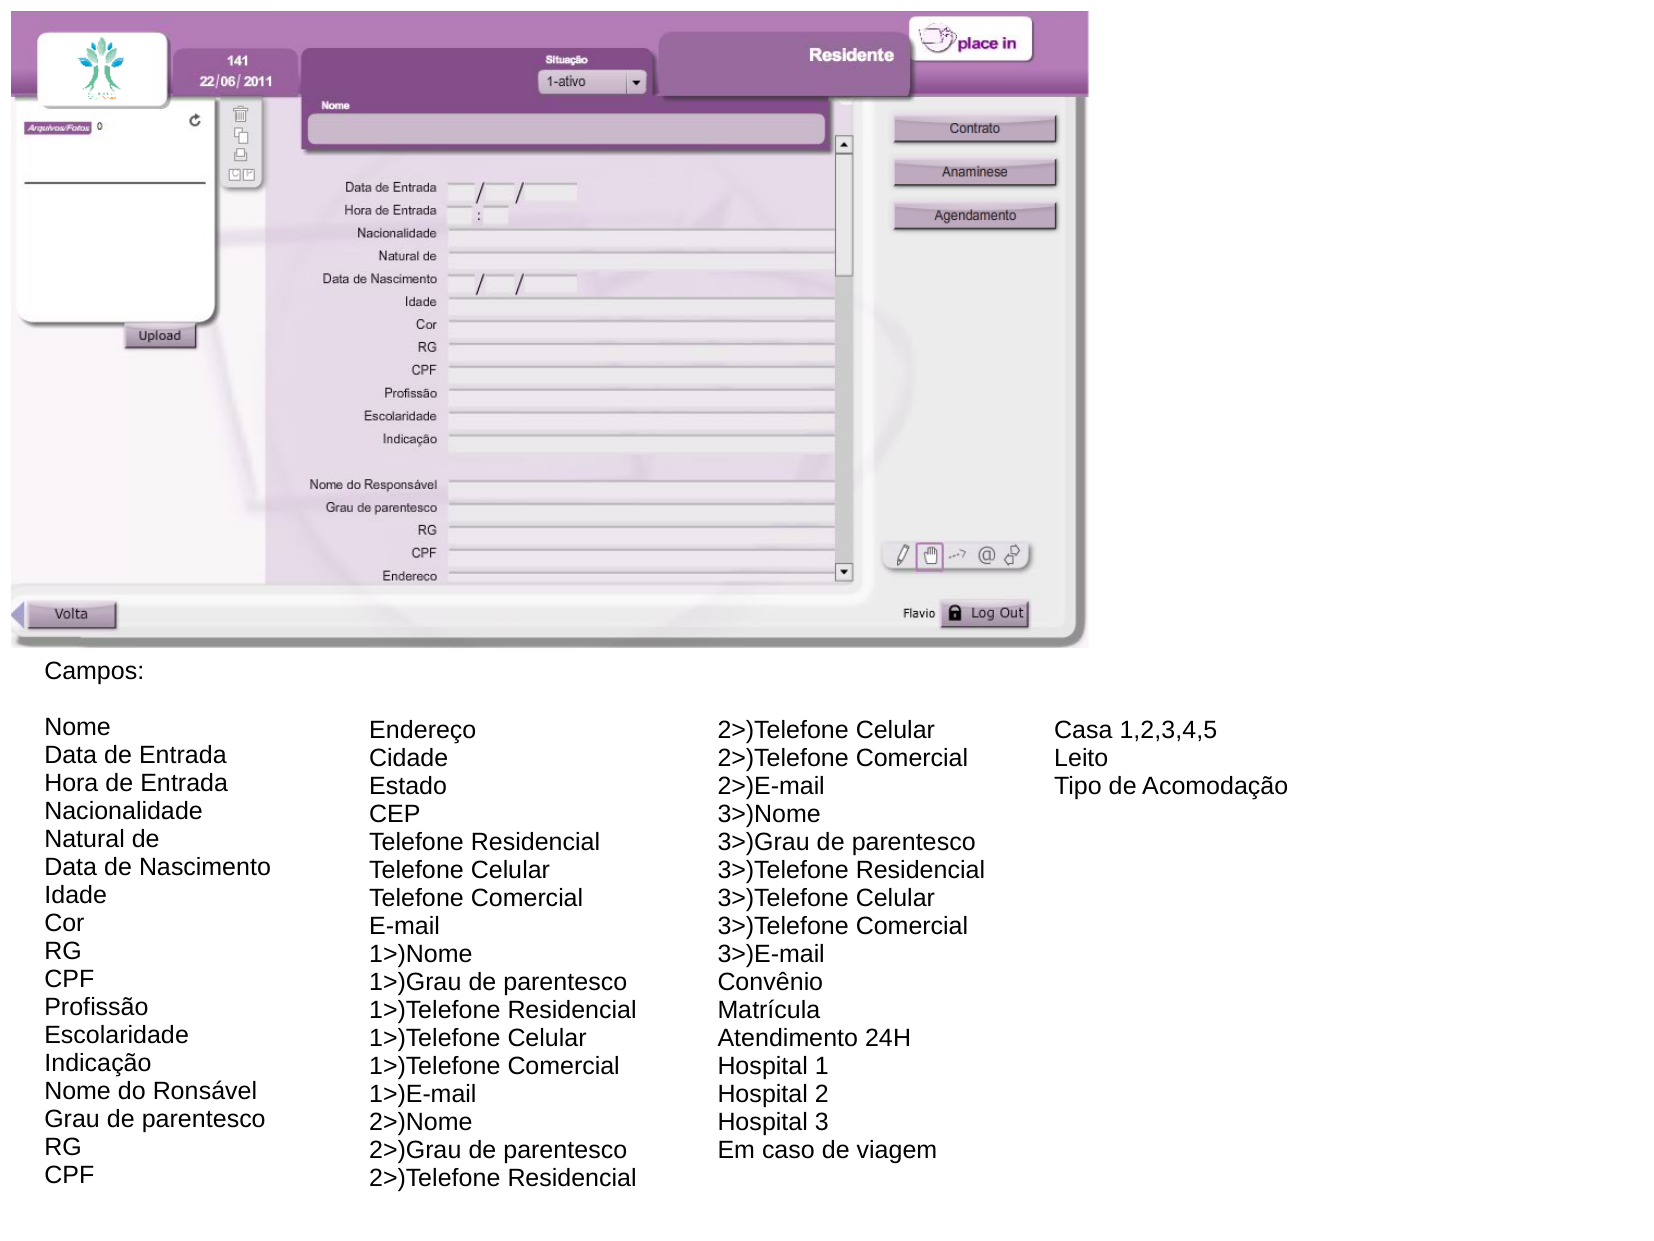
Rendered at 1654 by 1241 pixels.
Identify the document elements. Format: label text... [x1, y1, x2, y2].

text_box Campos: Nome Data de Entrada Hora de Entrada Nacionalidade Natural de Data de Nascimento Idade Cor RG CPF Profissão Escolaridade Indicação Nome do Ronsável Grau de parentesco RG CPF [29, 649, 404, 1241]
text_box Casa 1,2,3,4,5 Leito Tipo de Acomodação [1039, 708, 1305, 810]
text_box 2>)Telefone Celular 2>)Telefone Comercial 2>)E-mail 3>)Nome 3>)Grau de parentesco 3>)Telefone Residencial 3>)Telefone Celular 3>)Telefone Comercial 3>)E-mail Convênio Matrícula Atendimento 24H Hospital 1 Hospital 2 Hospital 3 Em caso de viagem [702, 708, 1000, 1184]
text_box Endereço Cidade Estado CEP Telefone Residencial Telefone Celular Telefone Comercial E-mail 1>)Nome 1>)Grau de parentesco 1>)Telefone Residencial 1>)Telefone Celular 1>)Telefone Comercial 1>)E-mail 2>)Nome 2>)Grau de parentesco 2>)Telefone Residencial [404, 708, 709, 1241]
picture [11, 11, 1093, 648]
